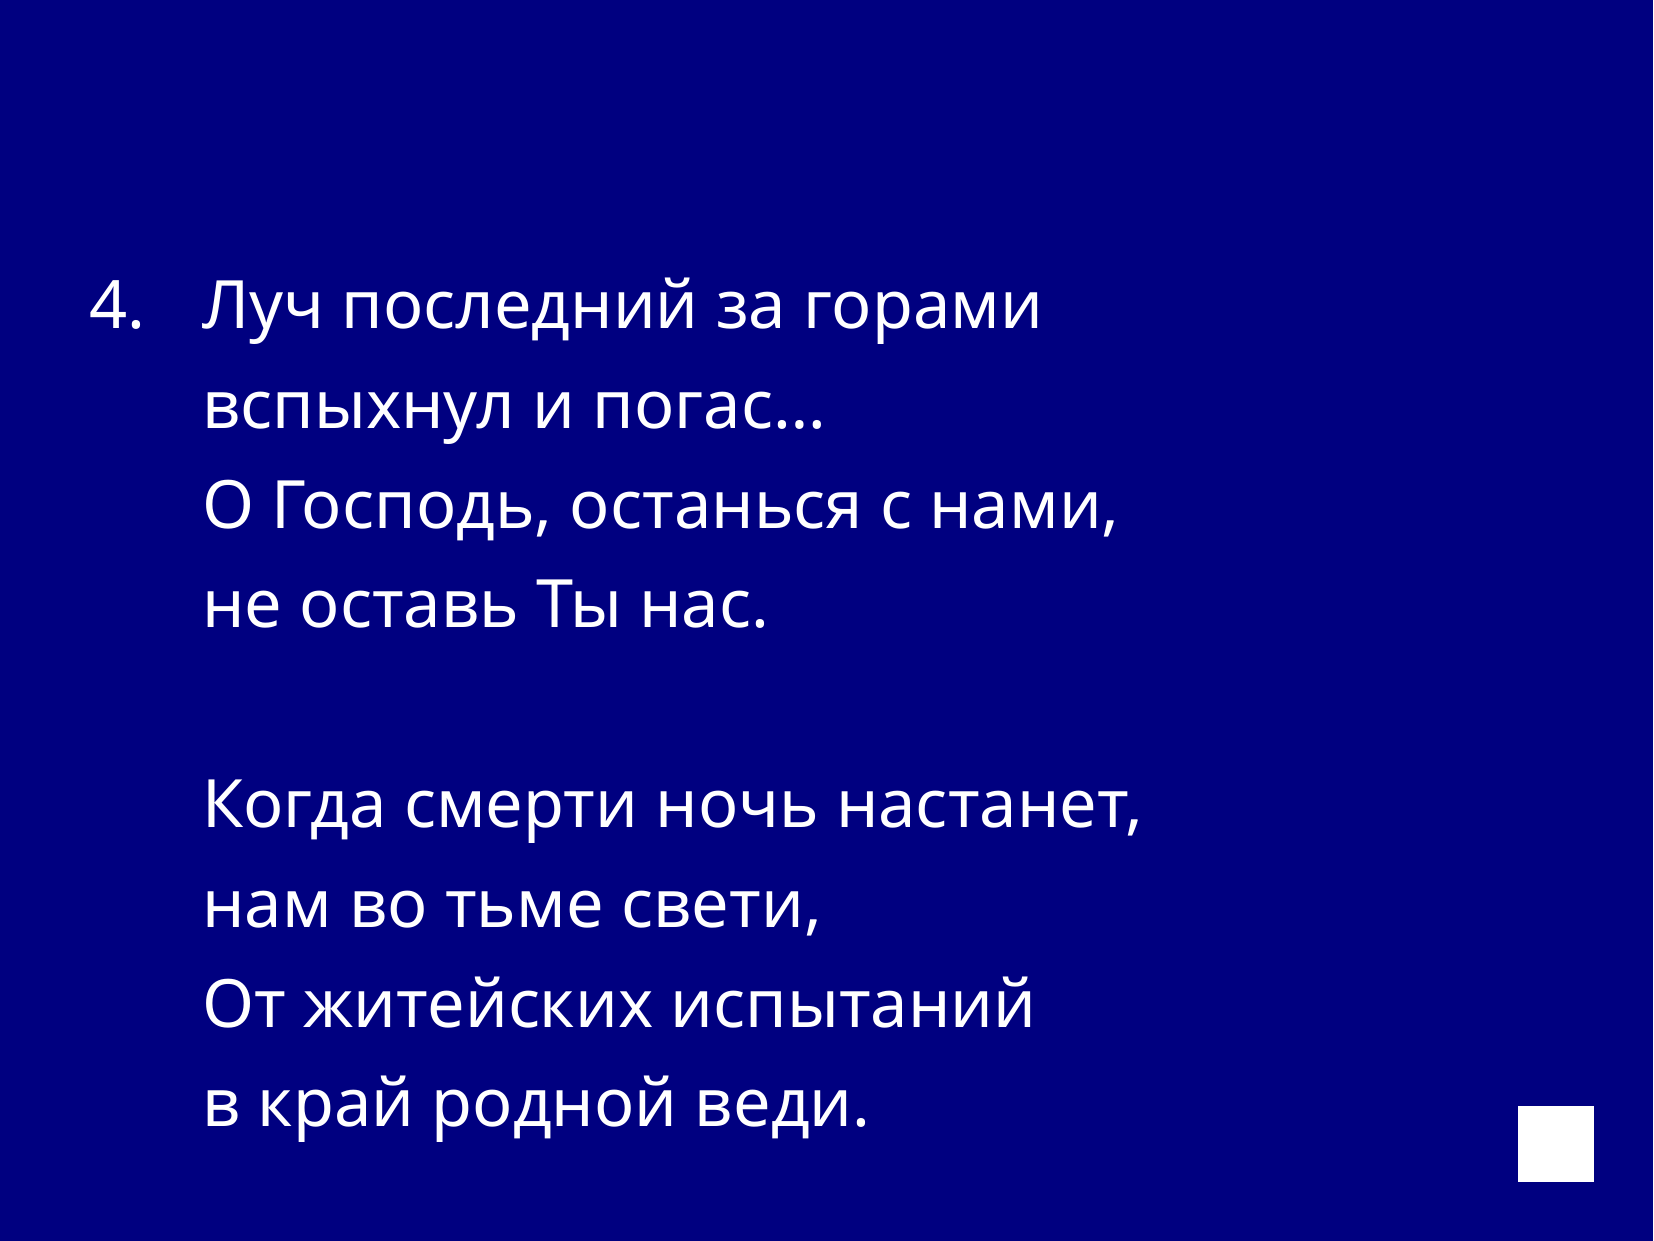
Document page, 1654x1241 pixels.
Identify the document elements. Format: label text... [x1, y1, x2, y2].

text_box 4. Луч последний за горами вспыхнул и погас… О Господь, останься с нами, не оставь Ты нас. Когда смерти ночь настанет, нам во тьме свети, От житейских испытаний в край родной веди. [75, 150, 1576, 1163]
text_box [1518, 1106, 1594, 1182]
